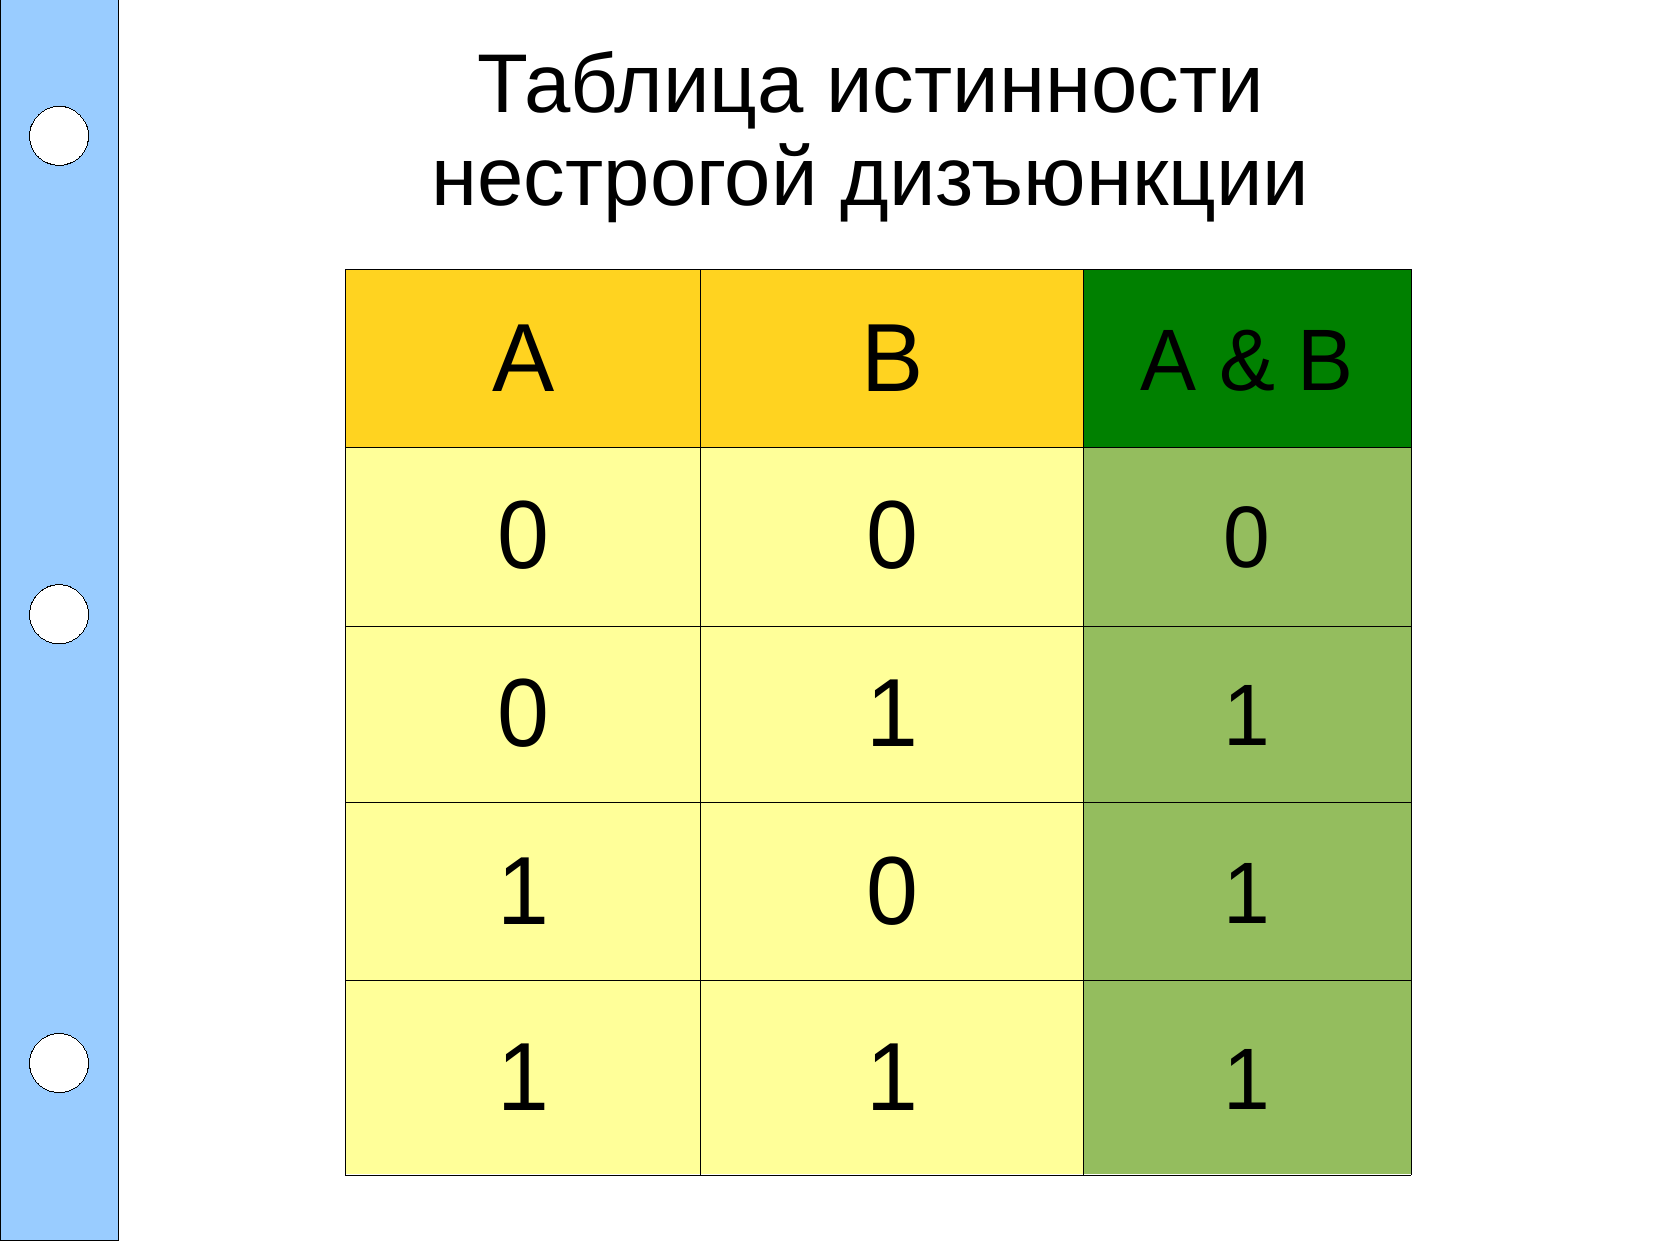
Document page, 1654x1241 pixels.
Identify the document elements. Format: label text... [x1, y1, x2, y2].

text_box [0, 0, 119, 1241]
text_box [147, 1033, 1595, 1105]
chart [345, 1105, 1414, 1208]
text_box Таблица истинности нестрогой дизъюнкции [118, 29, 1625, 231]
chart [345, 269, 1414, 1033]
